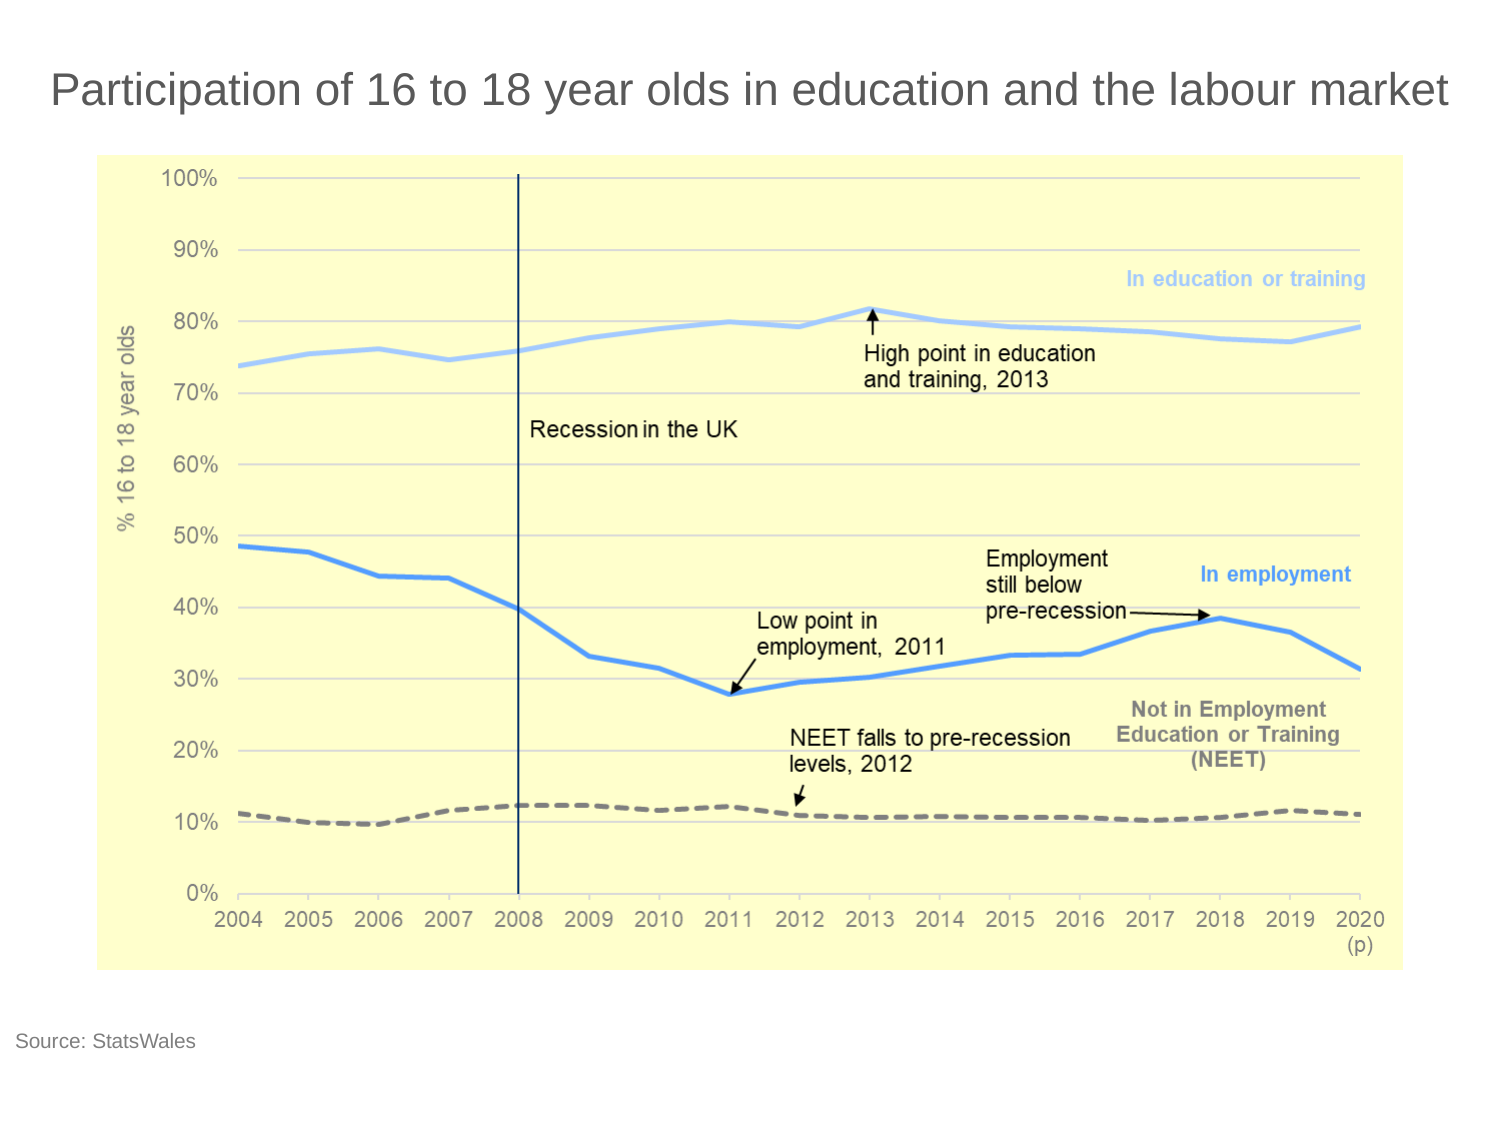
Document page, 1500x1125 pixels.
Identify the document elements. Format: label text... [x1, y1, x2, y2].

picture [97, 155, 1403, 970]
title Participation of 16 to 18 year olds in education and the labour market [0, 1, 1500, 173]
text_box Source: StatsWales [0, 1020, 1500, 1061]
